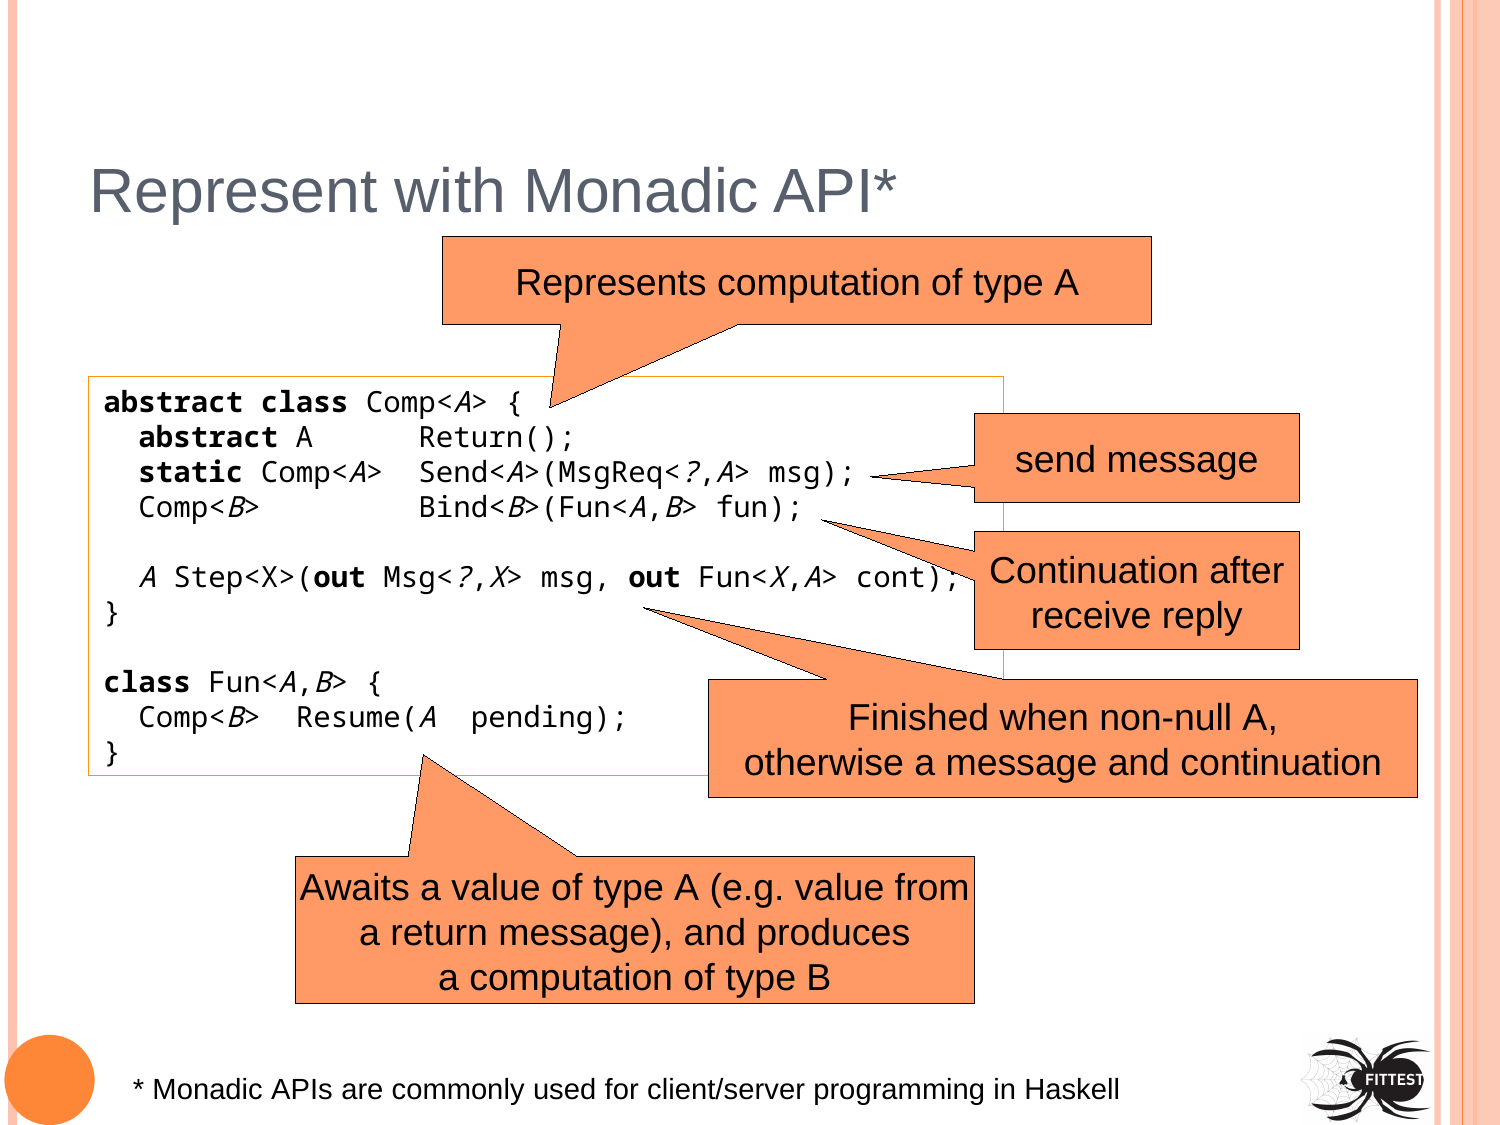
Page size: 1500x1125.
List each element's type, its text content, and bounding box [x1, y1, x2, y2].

text_box send message [870, 413, 1300, 503]
text_box Awaits a value of type A (e.g. value from a return message), and produces a computation of type B [295, 754, 975, 1004]
text_box * Monadic APIs are commonly used for client/server programming in Haskell [118, 1062, 1211, 1113]
title Represent with Monadic API* [74, 44, 1300, 233]
text_box Continuation after receive reply [821, 519, 1300, 650]
text_box Finished when non-null A, otherwise a message and continuation [643, 607, 1418, 798]
text_box abstract class Comp<A> { abstract A Return(); static Comp<A> Send<A>(MsgReq<?,A> msg); Comp<B> Bind<B>(Fun<A,B> fun); A Step<X>(out Msg<?,X> msg, out Fun<X,A> cont); } class Fun<A,B> { Comp<B> Resume(A pending); } [88, 376, 1004, 776]
text_box Represents computation of type A [442, 236, 1152, 408]
